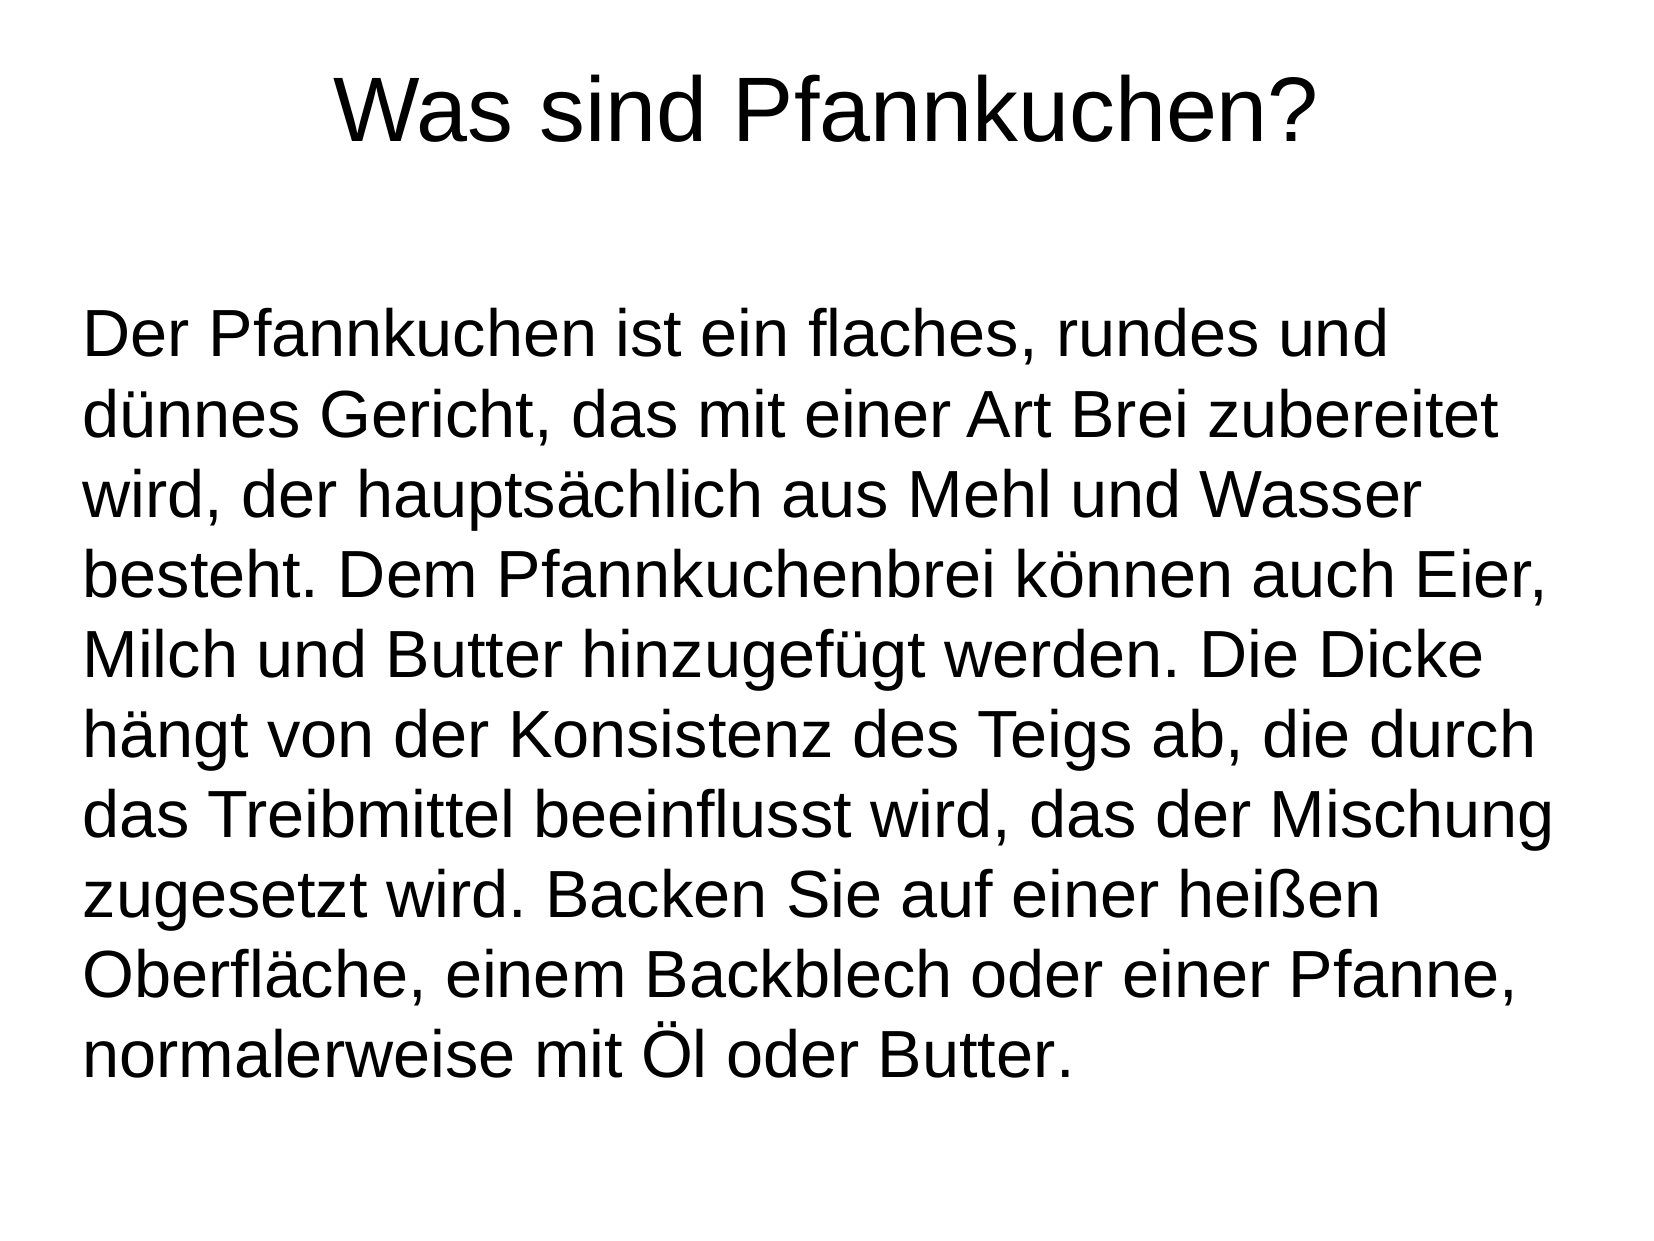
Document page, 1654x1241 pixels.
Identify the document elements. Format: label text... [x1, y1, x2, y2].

list Der Pfannkuchen ist ein flaches, rundes und dünnes Gericht, das mit einer Art Brei zubereitet wird, der hauptsächlich aus Mehl und Wasser besteht. Dem Pfannkuchenbrei können auch Eier, Milch und Butter hinzugefügt werden. Die Dicke hängt von der Konsistenz des Teigs ab, die durch das Treibmittel beeinflusst wird, das der Mischung zugesetzt wird. Backen Sie auf einer heißen Oberfläche, einem Backblech oder einer Pfanne, normalerweise mit Öl oder Butter. [82, 290, 1571, 1113]
title Was sind Pfannkuchen? [82, 49, 1571, 257]
